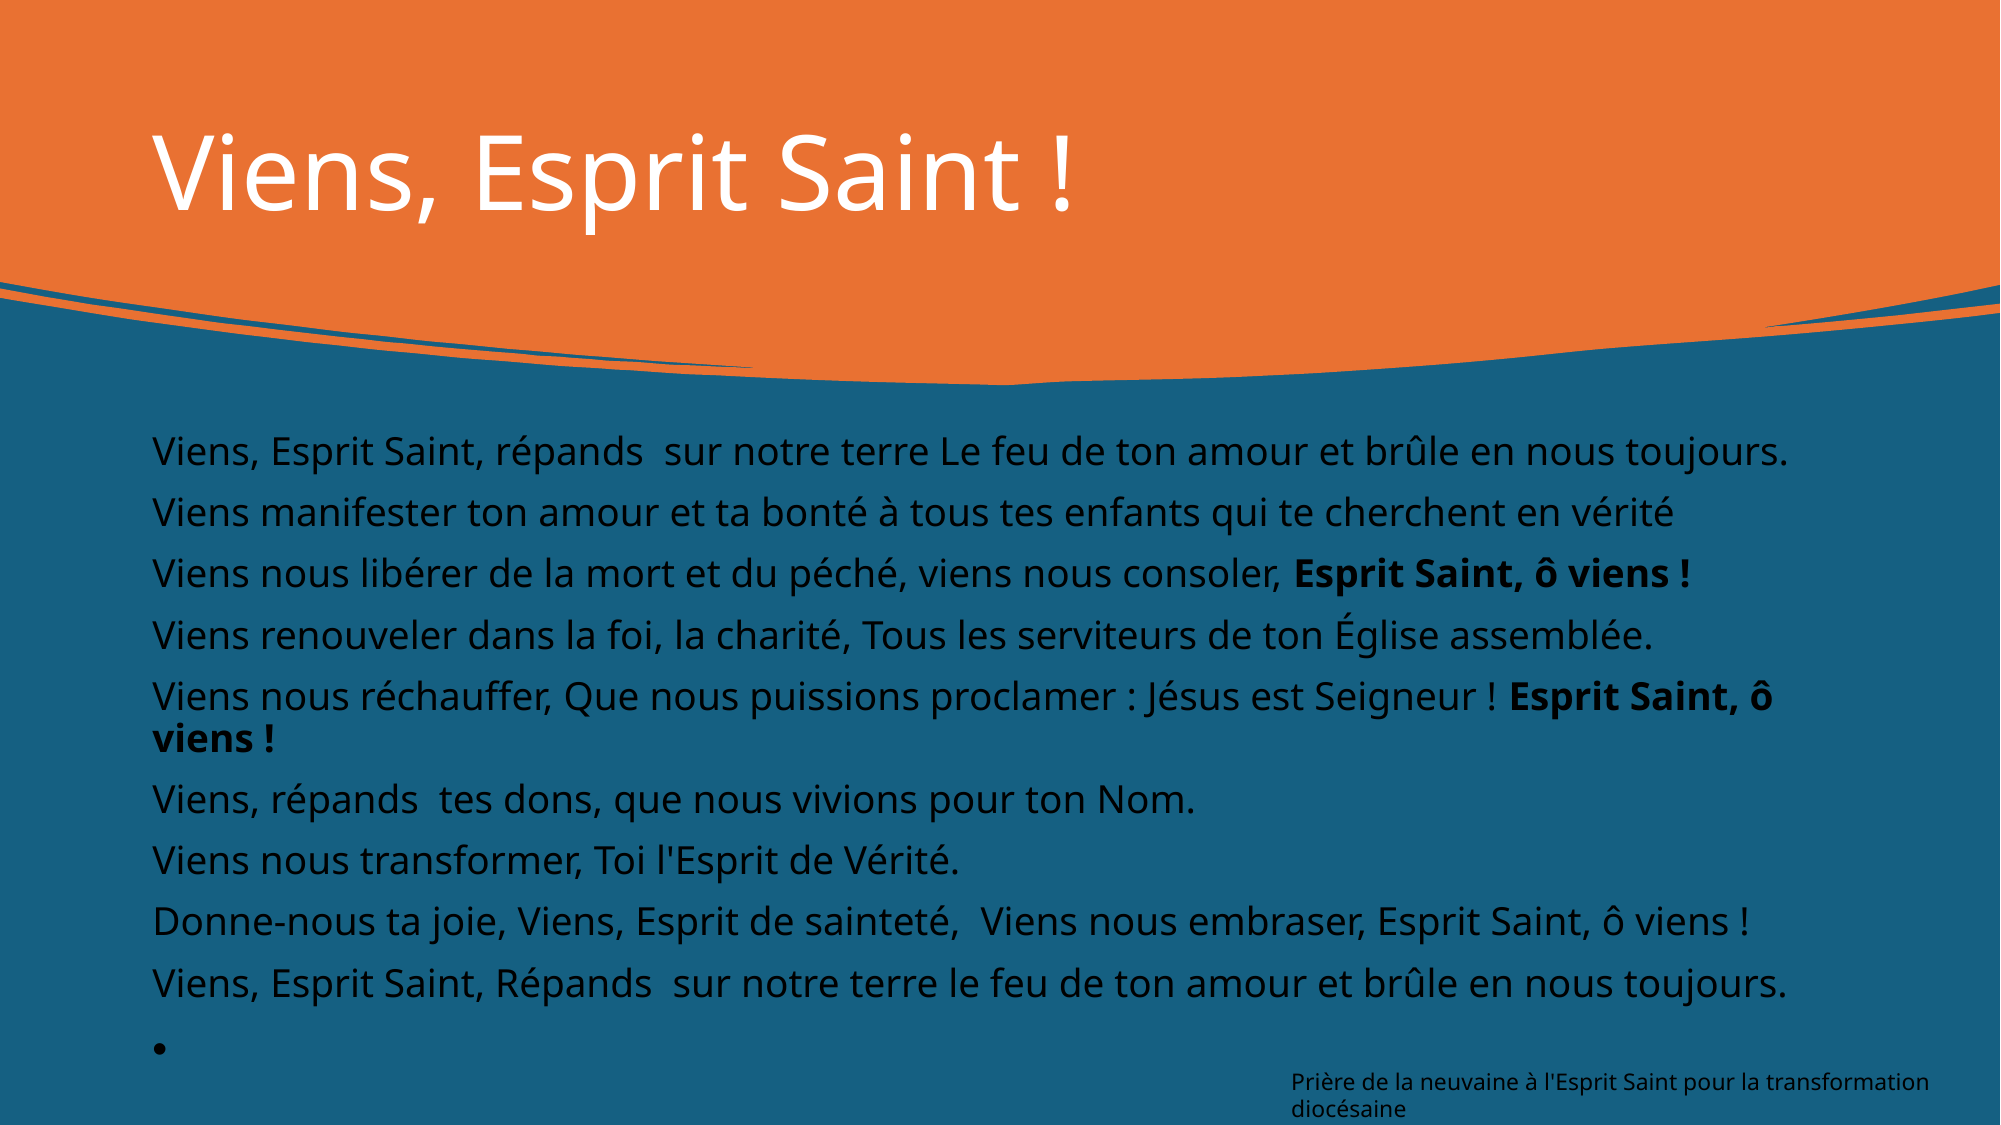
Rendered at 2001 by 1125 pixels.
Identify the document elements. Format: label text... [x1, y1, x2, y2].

list Viens, Esprit Saint, répands sur notre terre Le feu de ton amour et brûle en nous toujours. Viens manifester ton amour et ta bonté à tous tes enfants qui te cherchent en vérité Viens nous libérer de la mort et du péché, viens nous consoler, Esprit Saint, ô viens ! Viens renouveler dans la foi, la charité, Tous les serviteurs de ton Église assemblée. Viens nous réchauffer, Que nous puissions proclamer : Jésus est Seigneur ! Esprit Saint, ô viens ! Viens, répands tes dons, que nous vivions pour ton Nom. Viens nous transformer, Toi l'Esprit de Vérité. Donne-nous ta joie, Viens, Esprit de sainteté, Viens nous embraser, Esprit Saint, ô viens ! Viens, Esprit Saint, Répands sur notre terre le feu de ton amour et brûle en nous toujours. [137, 424, 1863, 1014]
text_box Prière de la neuvaine à l'Esprit Saint pour la transformation diocésaine [1276, 1059, 1999, 1103]
text_box [0, 0, 2000, 1125]
title Viens, Esprit Saint ! [137, 65, 1863, 288]
